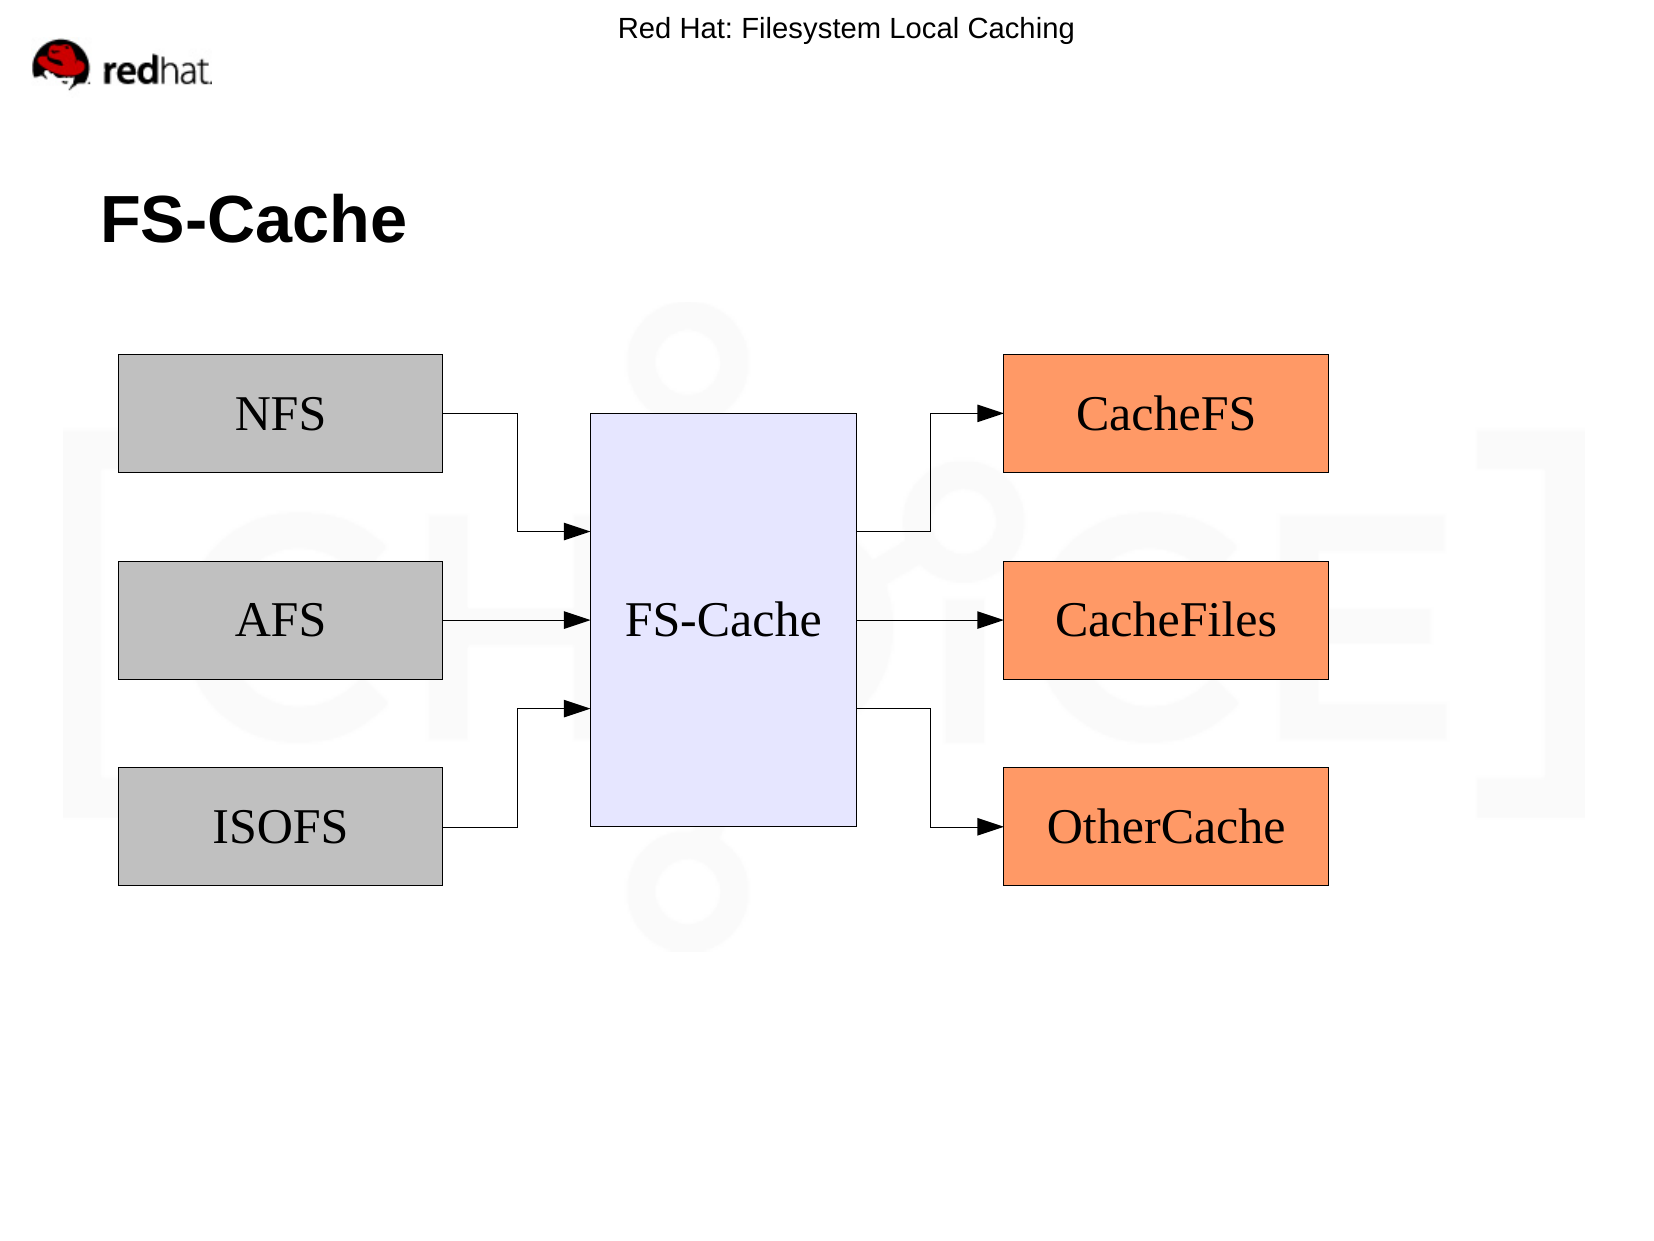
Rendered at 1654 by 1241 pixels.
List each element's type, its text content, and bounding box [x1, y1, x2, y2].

picture [31, 37, 212, 98]
text_box ISOFS [118, 767, 443, 886]
text_box AFS [118, 561, 443, 680]
text_box CacheFiles [1003, 561, 1329, 680]
text_box NFS [118, 354, 443, 473]
text_box OtherCache [1003, 767, 1329, 886]
title FS-Cache [100, 164, 1506, 275]
text_box CacheFS [1003, 354, 1329, 473]
text_box FS-Cache [590, 413, 857, 827]
picture [63, 302, 1585, 952]
